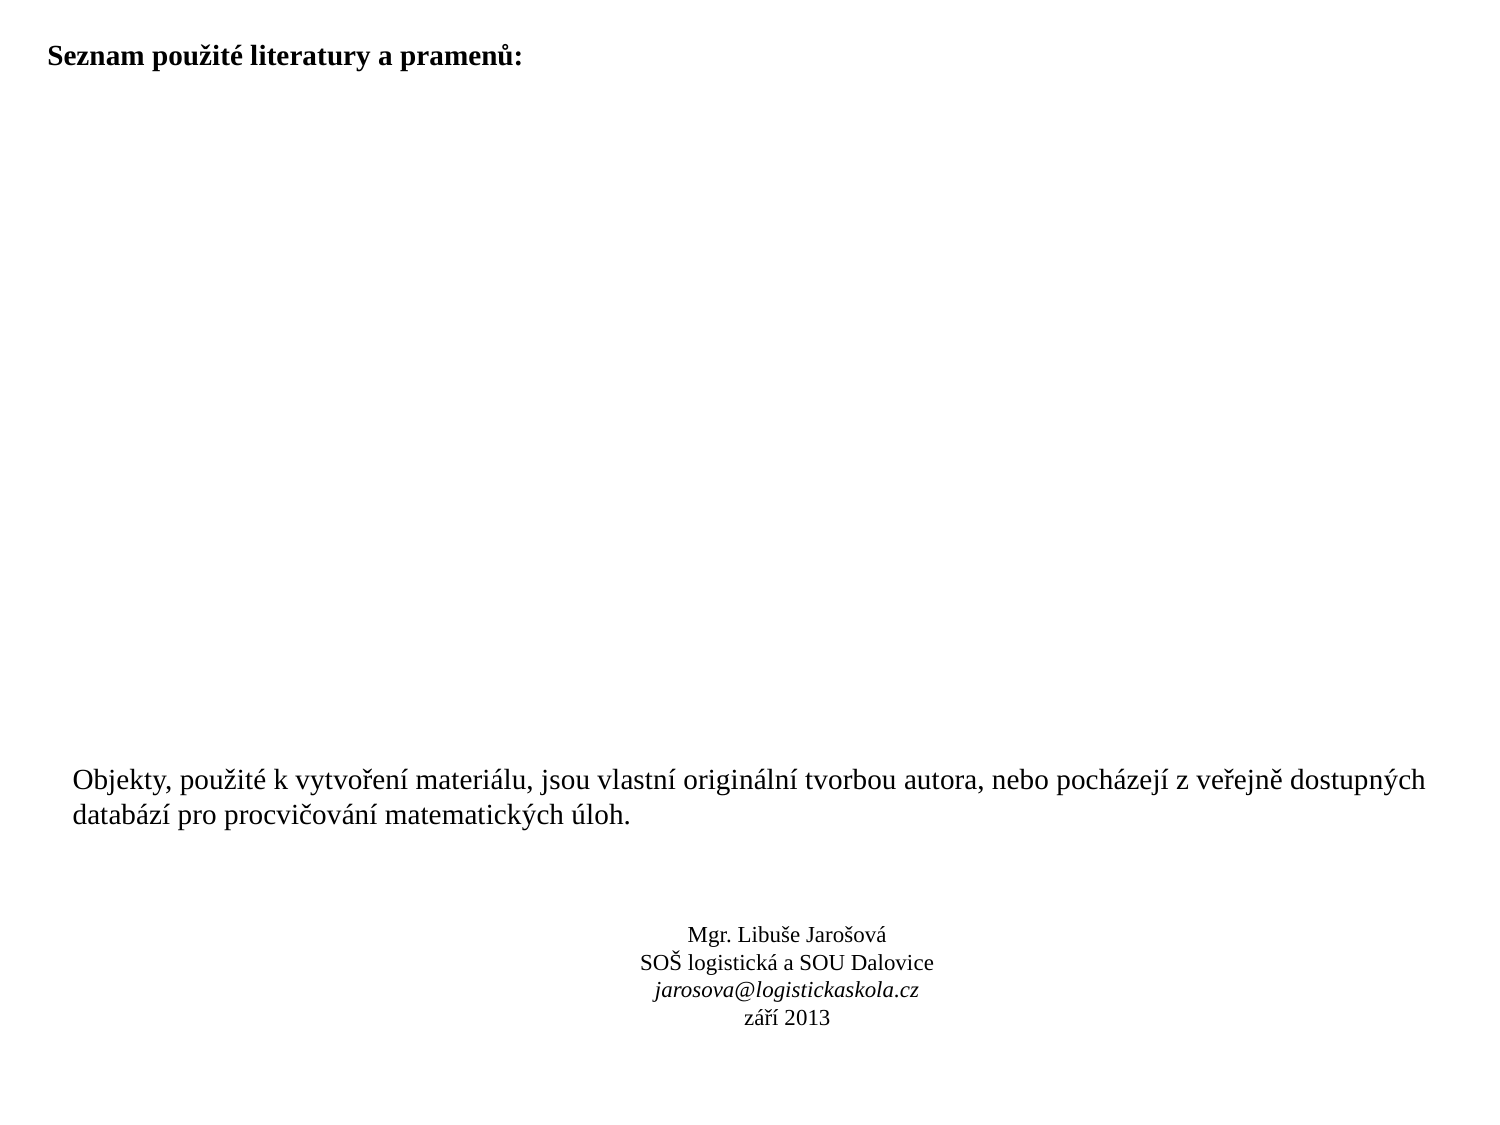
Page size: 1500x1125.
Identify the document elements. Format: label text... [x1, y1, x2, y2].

text_box Seznam použité literatury a pramenů: [33, 29, 762, 80]
text_box Mgr. Libuše Jarošová SOŠ logistická a SOU Dalovice jarosova@logistickaskola.cz září 2013 [494, 913, 1080, 1039]
text_box Objekty, použité k vytvoření materiálu, jsou vlastní originální tvorbou autora, nebo pocházejí z veřejně dostupných databází pro procvičování matematických úloh. [58, 753, 1442, 841]
